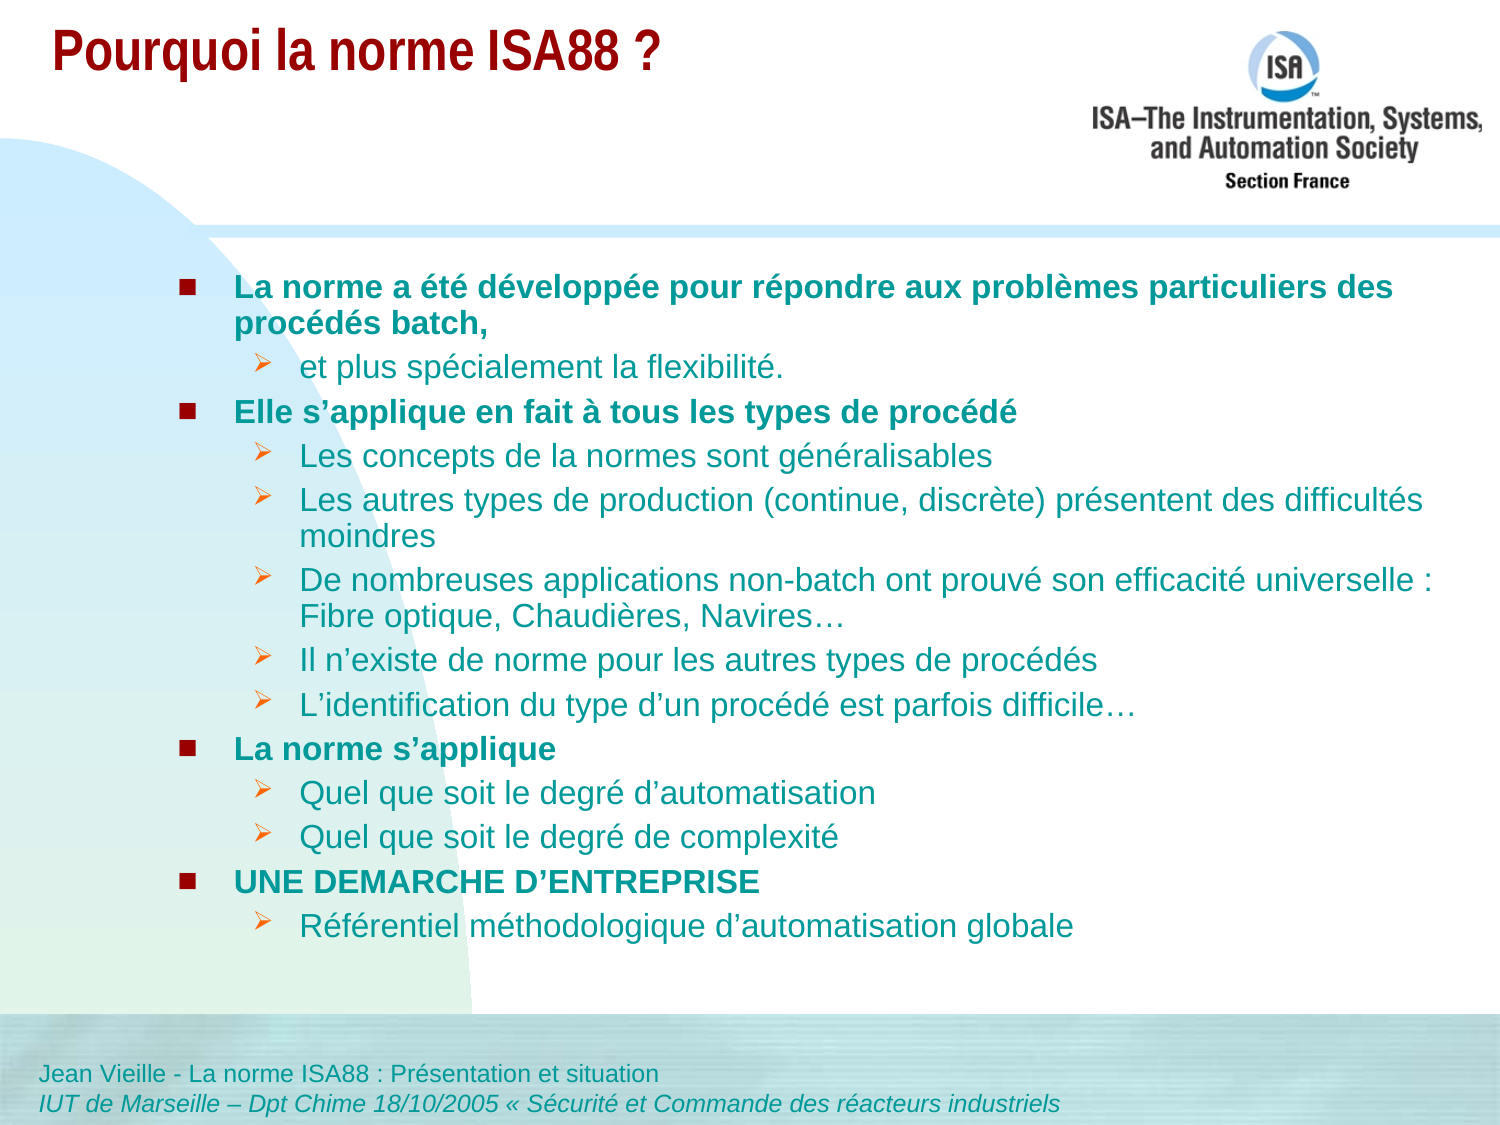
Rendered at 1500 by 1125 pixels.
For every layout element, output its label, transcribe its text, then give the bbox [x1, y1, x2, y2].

picture [0, 1014, 1500, 1125]
picture [1092, 31, 1483, 194]
title Pourquoi la norme ISA88 ? [37, 12, 1088, 201]
list La norme a été développée pour répondre aux problèmes particuliers des procédés batch, et plus spécialement la flexibilité. Elle s’applique en fait à tous les types de procédé Les concepts de la normes sont généralisables Les autres types de production (continue, discrète) présentent des difficultés moindres De nombreuses applications non-batch ont prouvé son efficacité universelle : Fibre optique, Chaudières, Navires… Il n’existe de norme pour les autres types de procédés L’identification du type d’un procédé est parfois difficile… La norme s’applique Quel que soit le degré d’automatisation Quel que soit le degré de complexité UNE DEMARCHE D’ENTREPRISE Référentiel méthodologique d’automatisation globale [162, 262, 1453, 1000]
